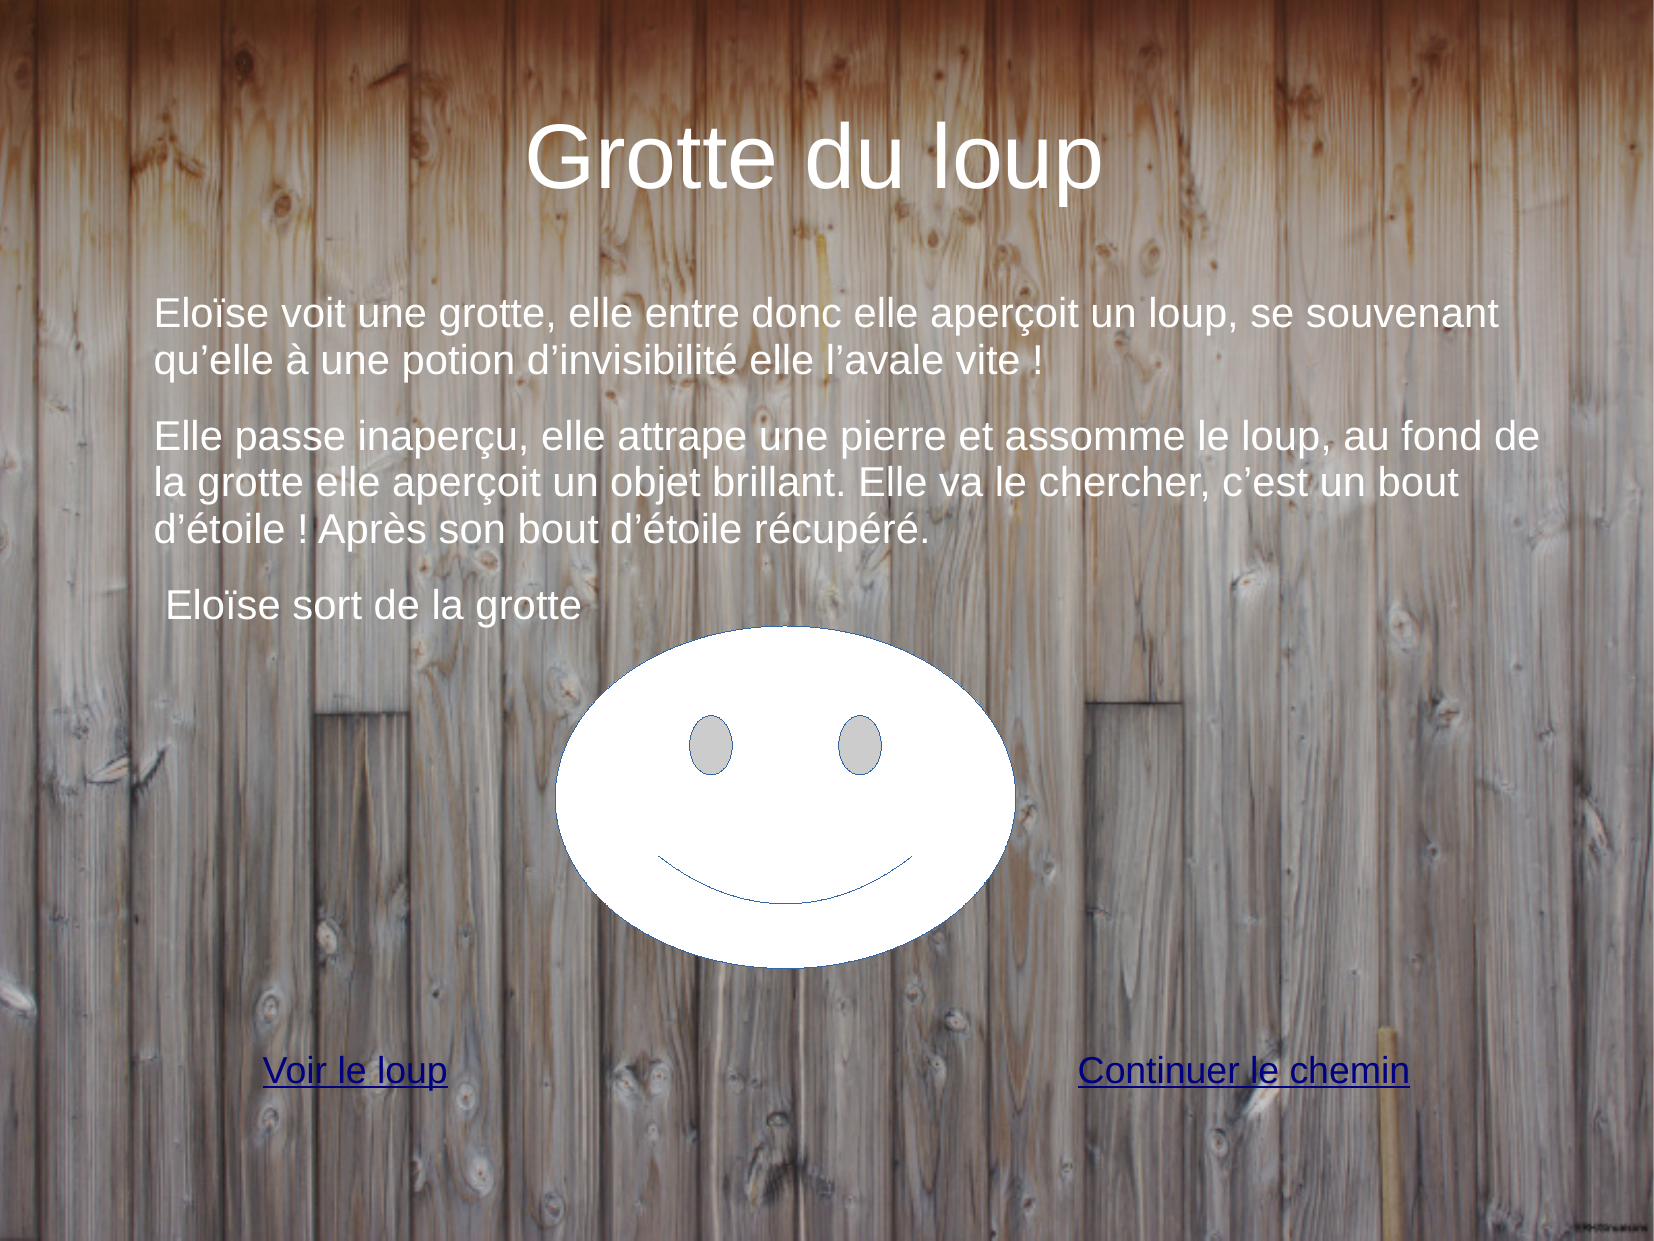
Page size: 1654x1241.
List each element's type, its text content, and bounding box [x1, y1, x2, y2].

text_box [555, 625, 1016, 969]
list Eloïse voit une grotte, elle entre donc elle aperçoit un loup, se souvenant qu’elle à une potion d’invisibilité elle l’avale vite ! Elle passe inaperçu, elle attrape une pierre et assomme le loup, au fond de la grotte elle aperçoit un objet brillant. Elle va le chercher, c’est un bout d’étoile ! Après son bout d’étoile récupéré. Eloïse sort de la grotte [82, 290, 1571, 1010]
picture [0, 0, 1654, 1241]
title Grotte du loup [70, 52, 1559, 260]
text_box Voir le loup [248, 1042, 473, 1099]
text_box Continuer le chemin [1062, 1042, 1477, 1099]
